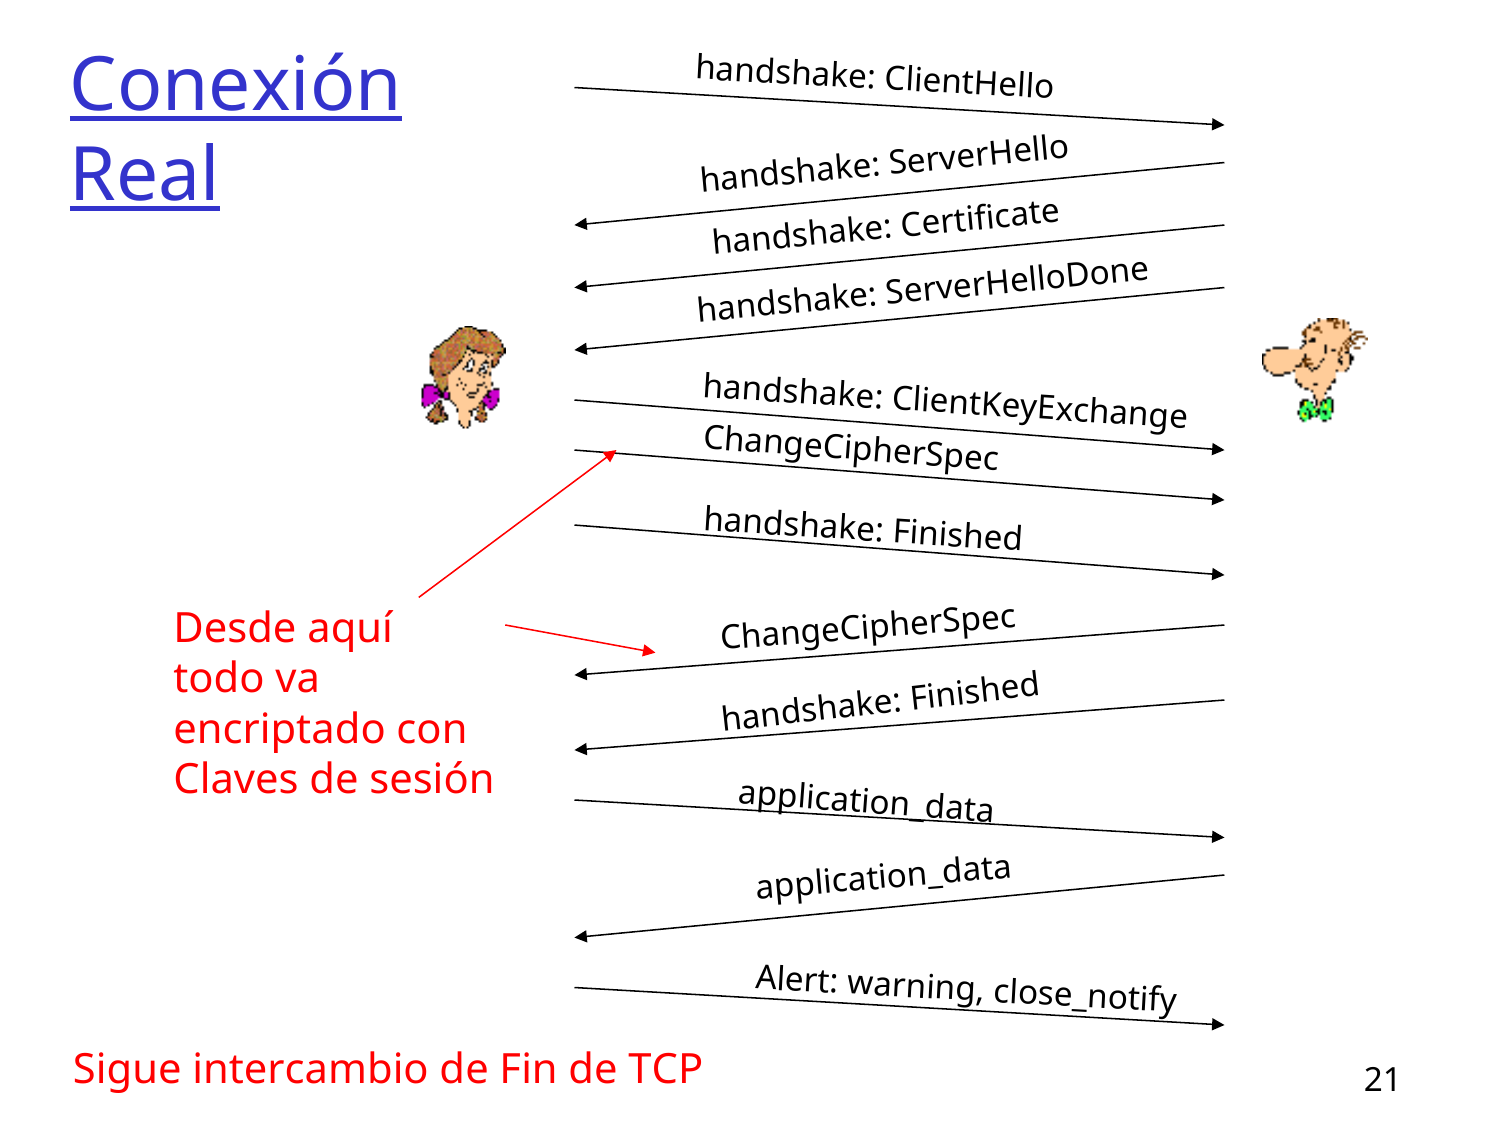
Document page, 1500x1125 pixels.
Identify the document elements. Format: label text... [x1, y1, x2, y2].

text_box application_data [738, 835, 1029, 916]
text_box handshake: ClientKeyExchange [686, 355, 1205, 445]
text_box handshake: Certificate [694, 179, 1078, 271]
text_box handshake: ServerHello [682, 115, 1087, 209]
text_box application_data [721, 761, 1013, 838]
title Conexión Real [54, 27, 575, 223]
text_box handshake: Finished [687, 488, 1041, 567]
text_box Sigue intercambio de Fin de TCP [58, 1033, 719, 1100]
picture [1262, 318, 1368, 427]
text_box ChangeCipherSpec [703, 585, 1033, 666]
text_box ChangeCipherSpec [686, 406, 1017, 487]
picture [418, 326, 506, 434]
text_box Desde aquí todo va encriptado con Claves de sesión [158, 593, 510, 810]
text_box handshake: ServerHelloDone [679, 237, 1167, 339]
text_box handshake: Finished [703, 652, 1058, 748]
text_box Alert: warning, close_notify [739, 947, 1194, 1028]
text_box handshake: ClientHello [679, 37, 1071, 115]
